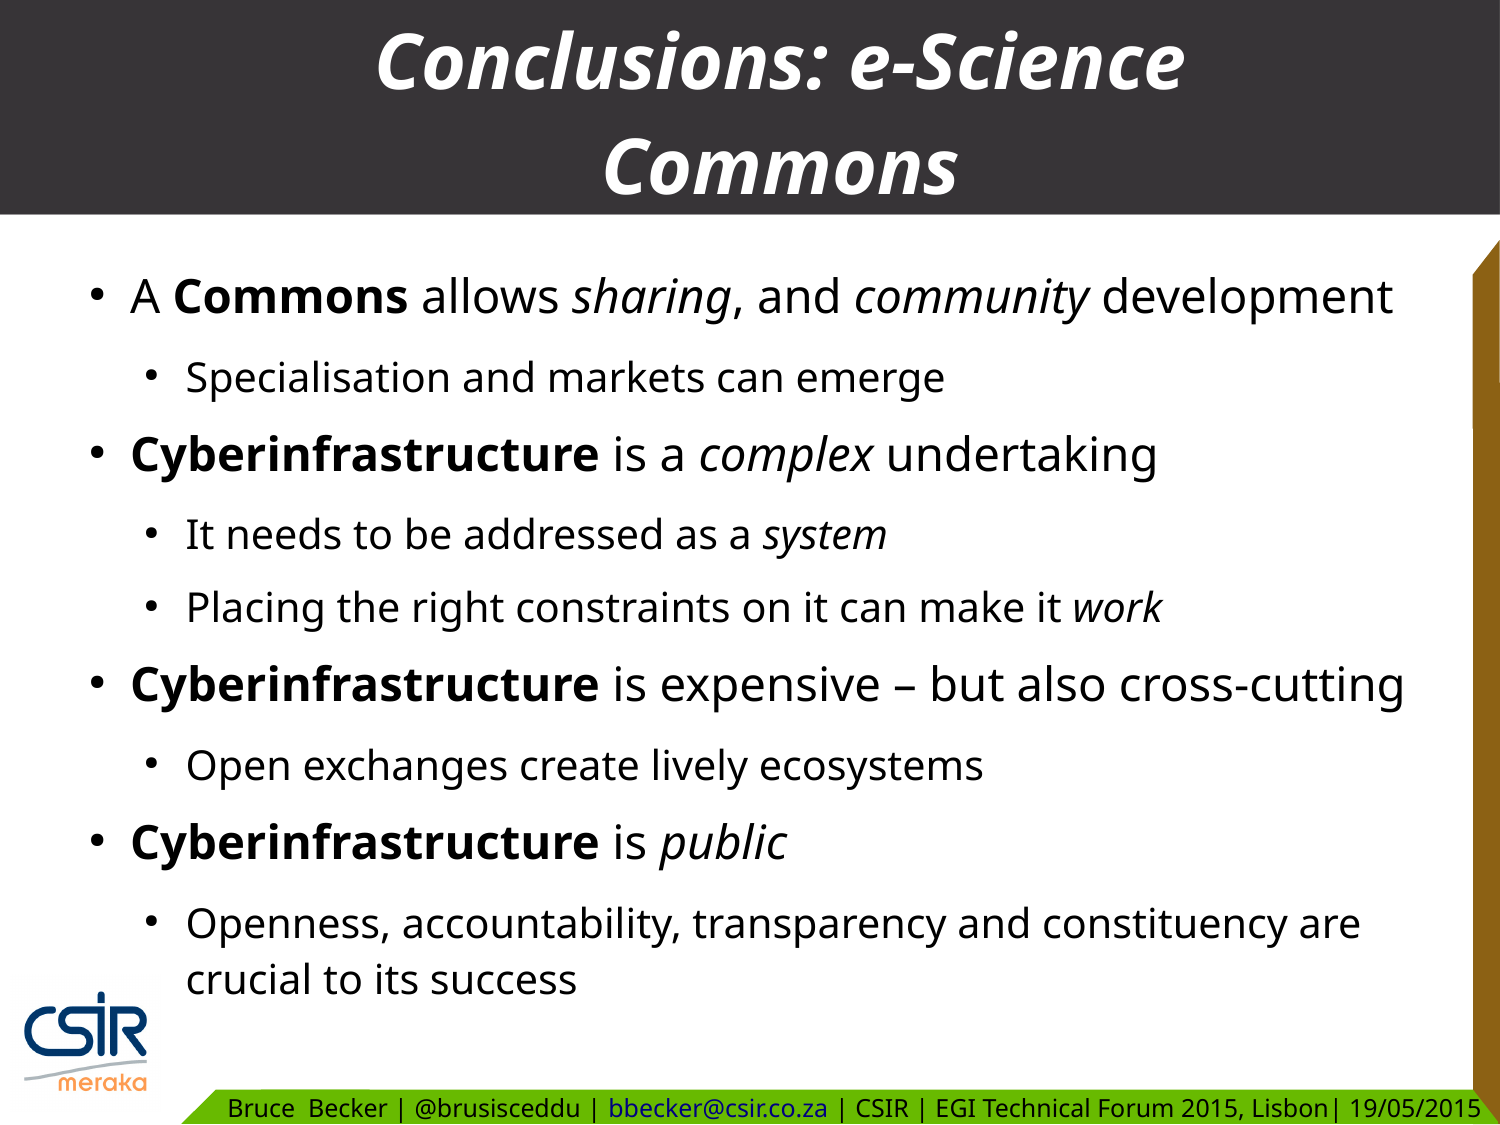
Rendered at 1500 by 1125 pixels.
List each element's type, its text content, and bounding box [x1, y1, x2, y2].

title Conclusions: e-Science Commons [185, 18, 1377, 206]
picture [10, 974, 161, 1112]
picture [0, 0, 1500, 215]
list A Commons allows sharing, and community development Specialisation and markets can emerge Cyberinfrastructure is a complex undertaking It needs to be addressed as a system Placing the right constraints on it can make it work Cyberinfrastructure is expensive – but also cross-cutting Open exchanges create lively ecosystems Cyberinfrastructure is public Openness, accountability, transparency and constituency are crucial to its success [75, 263, 1425, 1028]
